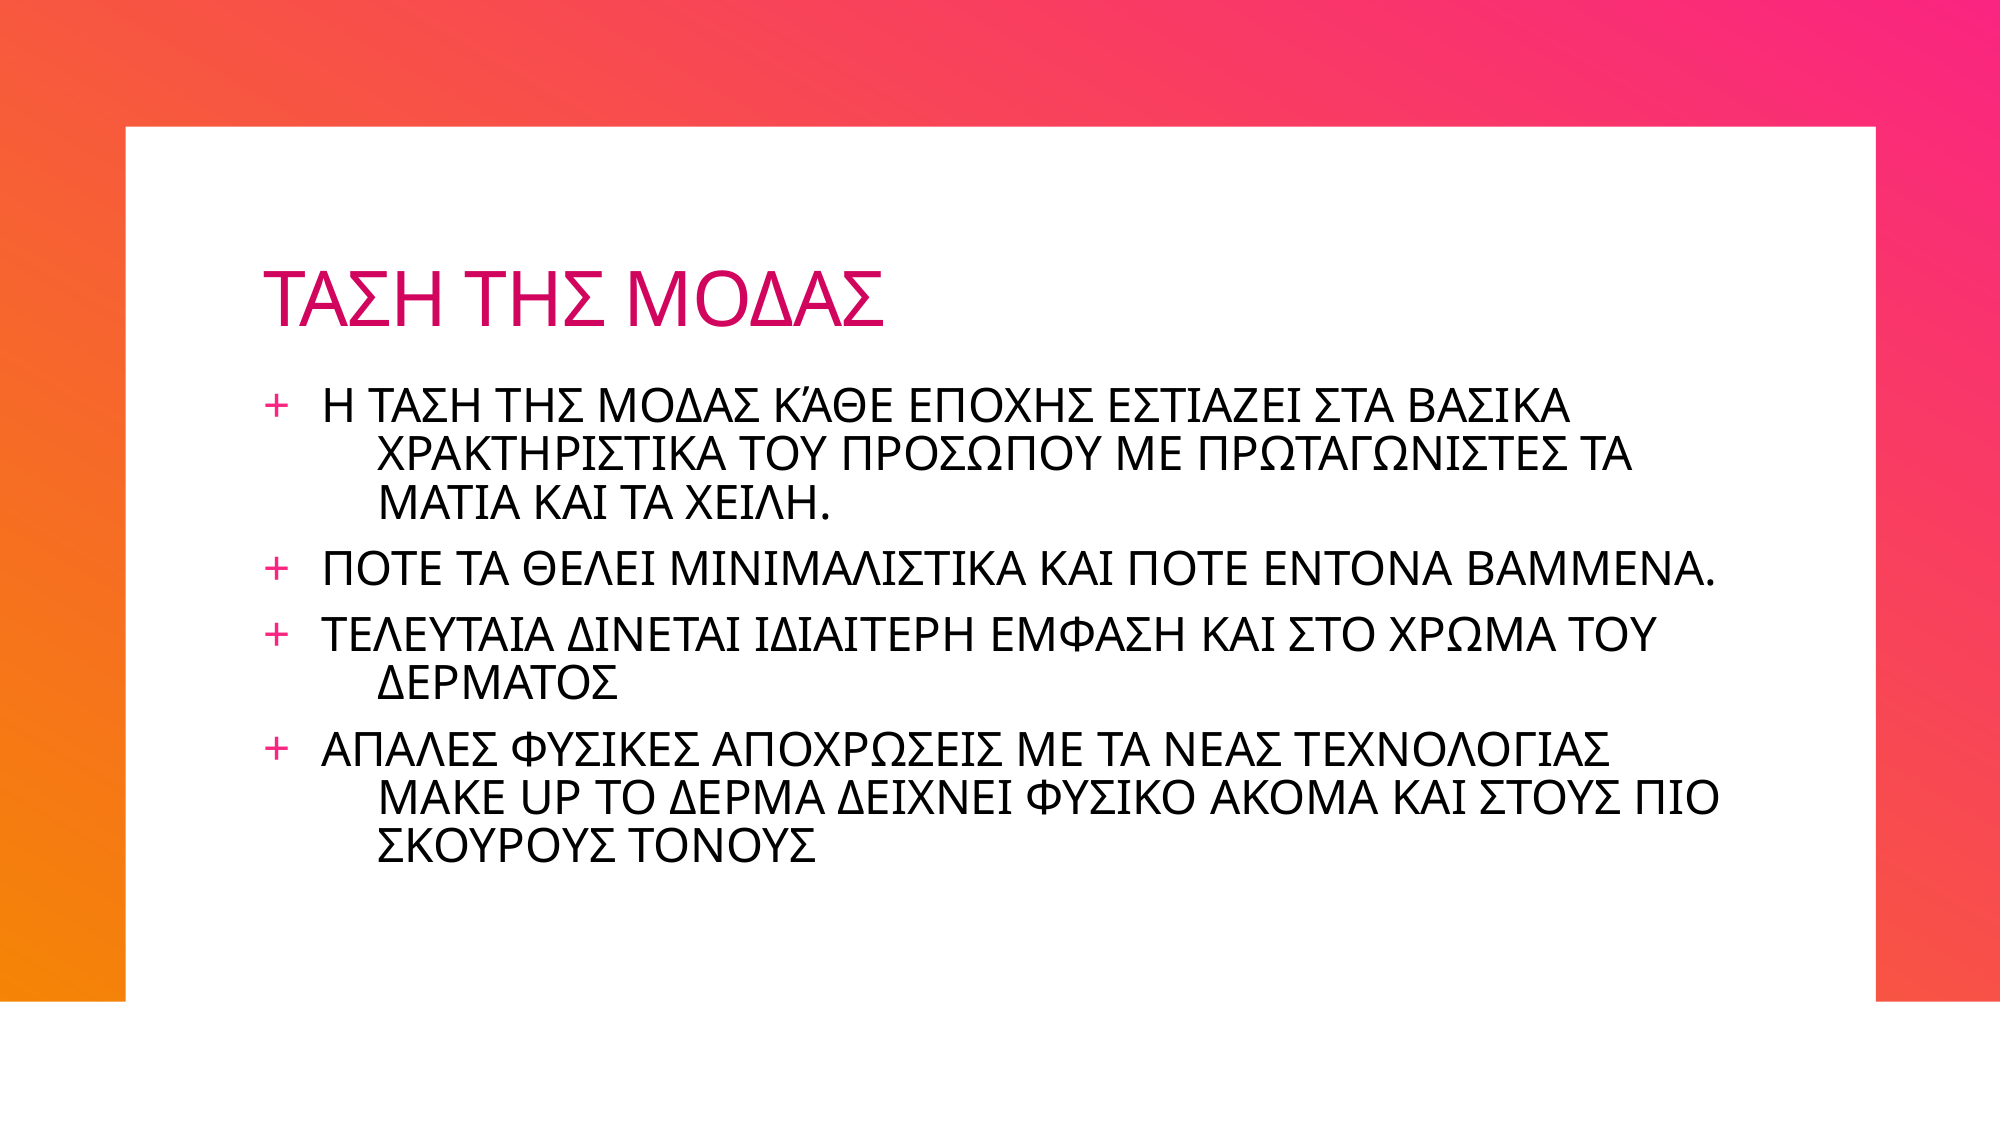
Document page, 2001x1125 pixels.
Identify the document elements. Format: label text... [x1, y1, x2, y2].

title ΤΑΣΗ ΤΗΣ ΜΟΔΑΣ [248, 248, 907, 357]
list Η ΤΑΣΗ ΤΗΣ ΜΟΔΑΣ ΚΆΘΕ ΕΠΟΧΗΣ ΕΣΤΙΑΖΕΙ ΣΤΑ ΒΑΣΙΚΑ ΧΡΑΚΤΗΡΙΣΤΙΚΑ ΤΟΥ ΠΡΟΣΩΠΟΥ ΜΕ ΠΡΩΤΑΓΩΝΙΣΤΕΣ ΤΑ ΜΑΤΙΑ ΚΑΙ ΤΑ ΧΕΙΛΗ. ΠΟΤΕ ΤΑ ΘΕΛΕΙ ΜΙΝΙΜΑΛΙΣΤΙΚΑ ΚΑΙ ΠΟΤΕ ΕΝΤΟΝΑ ΒΑΜΜΕΝΑ. ΤΕΛΕΥΤΑΙΑ ΔΙΝΕΤΑΙ ΙΔΙΑΙΤΕΡΗ ΕΜΦΑΣΗ ΚΑΙ ΣΤΟ ΧΡΩΜΑ ΤΟΥ ΔΕΡΜΑΤΟΣ ΑΠΑΛΕΣ ΦΥΣΙΚΕΣ ΑΠΟΧΡΩΣΕΙΣ ΜΕ ΤΑ ΝΕΑΣ ΤΕΧΝΟΛΟΓΙΑΣ MAKE UP ΤΟ ΔΕΡΜΑ ΔΕΙΧΝΕΙ ΦΥΣΙΚΟ ΑΚΟΜΑ ΚΑΙ ΣΤΟΥΣ ΠΙΟ ΣΚΟΥΡΟΥΣ ΤΟΝΟΥΣ [248, 376, 1749, 919]
